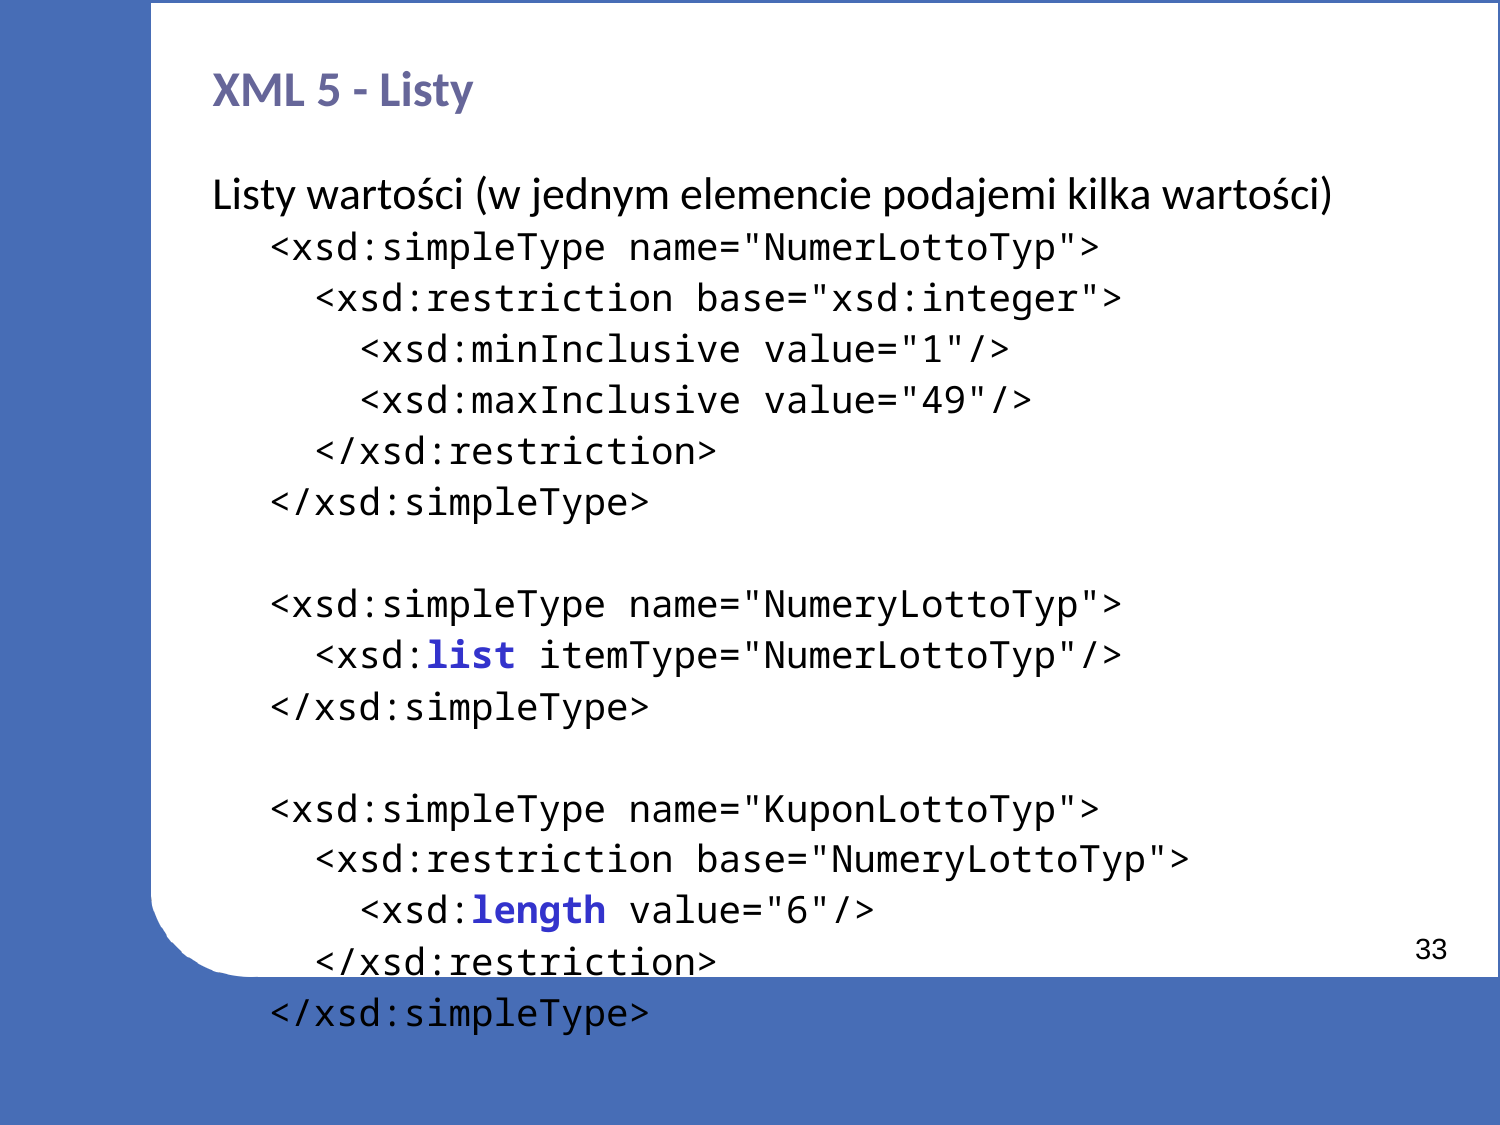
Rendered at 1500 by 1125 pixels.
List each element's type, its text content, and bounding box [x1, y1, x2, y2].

list Listy wartości (w jednym elemencie podajemi kilka wartości) <xsd:simpleType name="NumerLottoTyp"> <xsd:restriction base="xsd:integer"> <xsd:minInclusive value="1"/> <xsd:maxInclusive value="49"/> </xsd:restriction> </xsd:simpleType> <xsd:simpleType name="NumeryLottoTyp"> <xsd:list itemType="NumerLottoTyp"/> </xsd:simpleType> <xsd:simpleType name="KuponLottoTyp"> <xsd:restriction base="NumeryLottoTyp"> <xsd:length value="6"/> </xsd:restriction> </xsd:simpleType> [212, 174, 1448, 991]
picture [0, 0, 1500, 1125]
title XML 5 - Listy [212, 24, 1447, 164]
